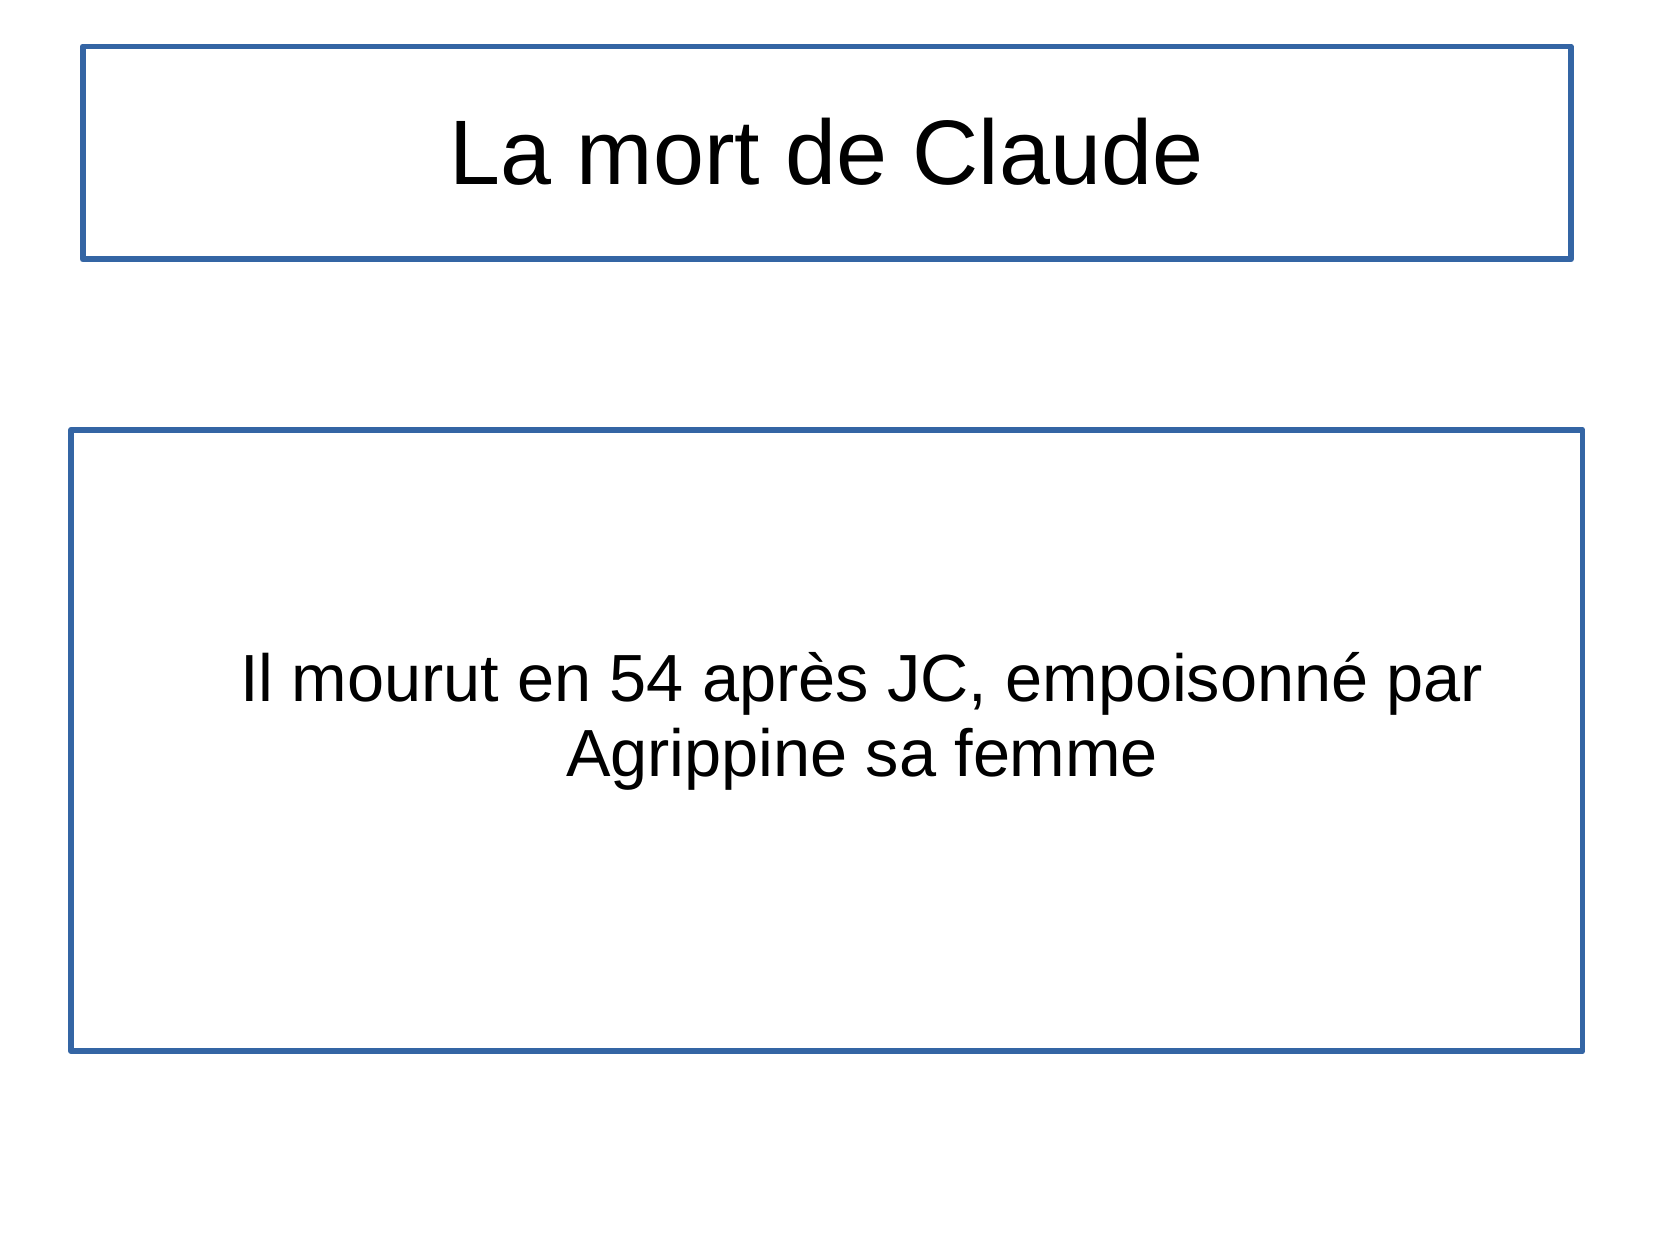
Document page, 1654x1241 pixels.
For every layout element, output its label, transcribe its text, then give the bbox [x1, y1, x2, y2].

title La mort de Claude [82, 46, 1571, 260]
list Il mourut en 54 après JC, empoisonné par Agrippine sa femme [70, 429, 1583, 1052]
